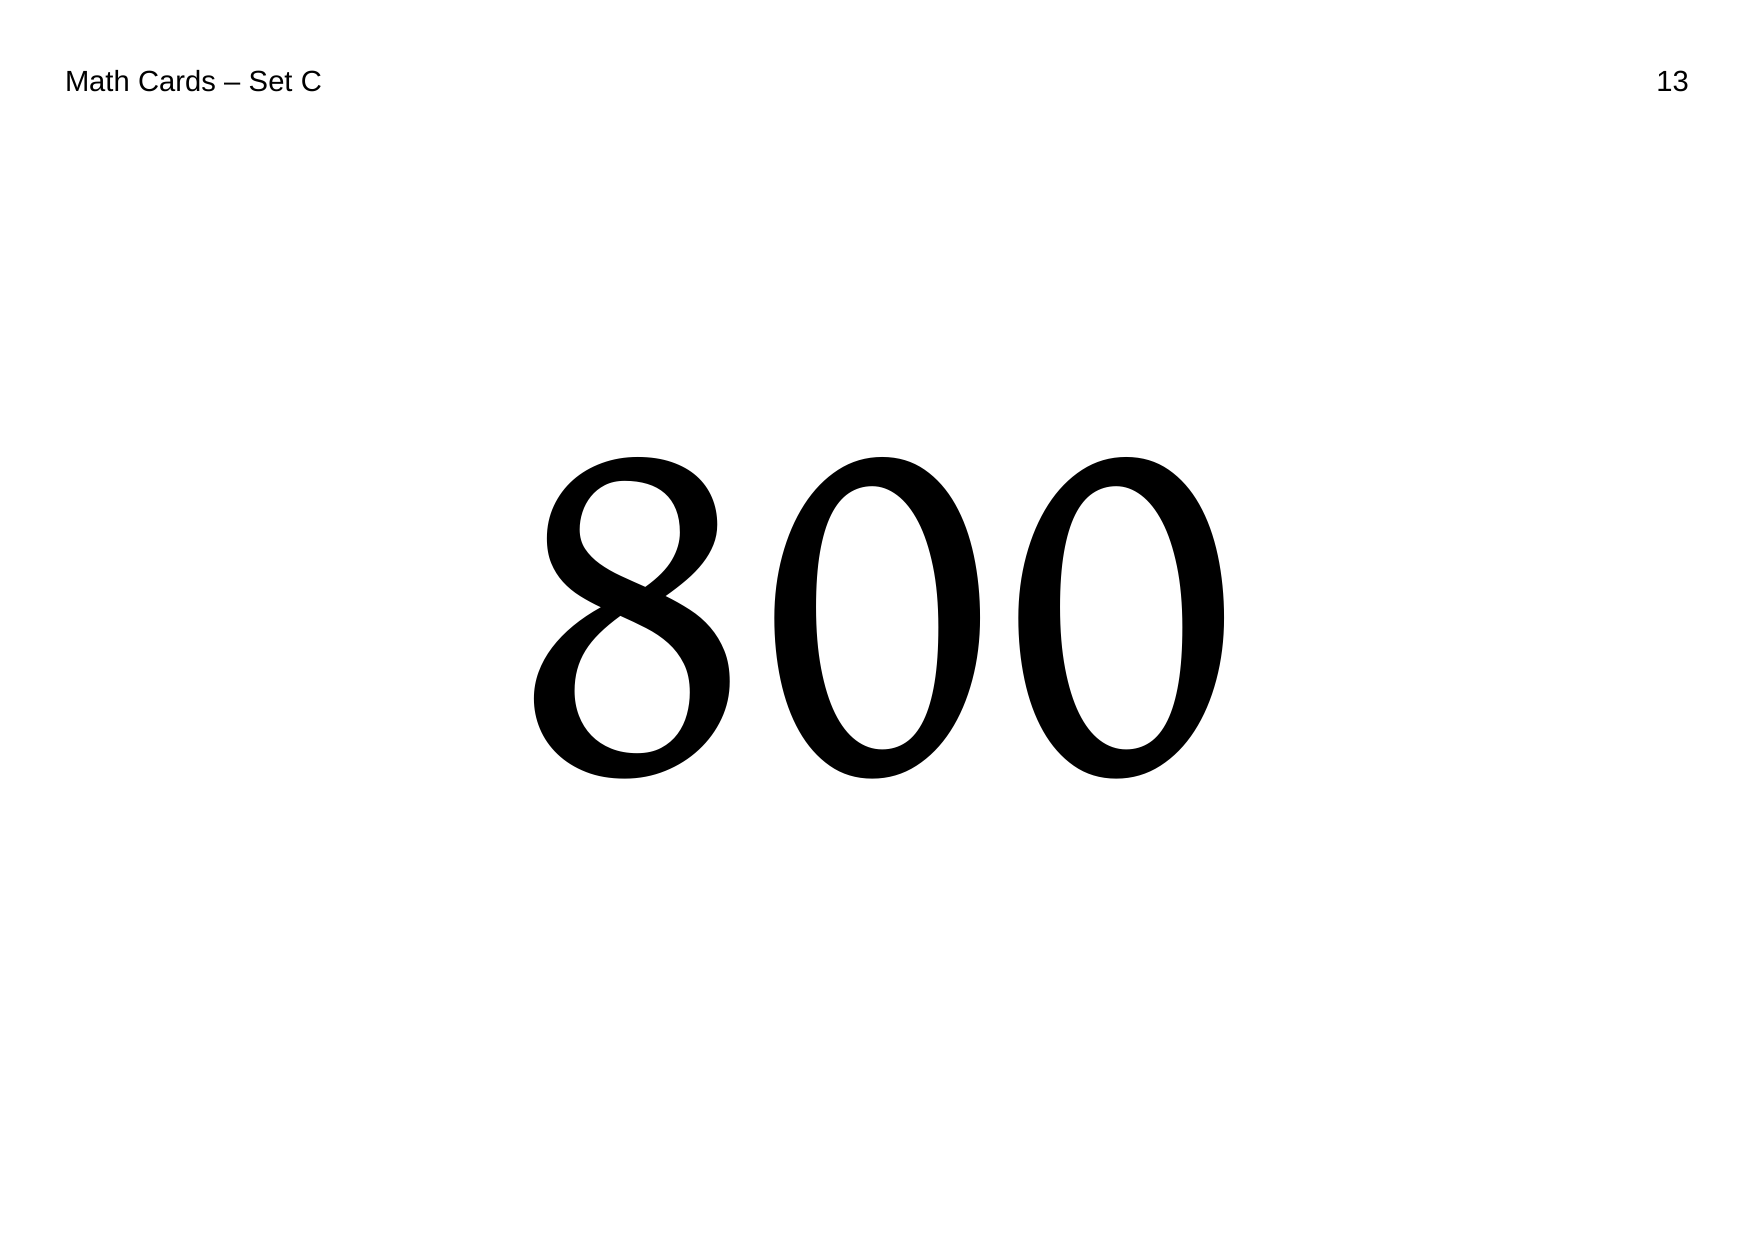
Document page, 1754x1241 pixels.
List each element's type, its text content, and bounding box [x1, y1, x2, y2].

text_box Math Cards – Set C [59, 59, 329, 104]
text_box 13 [1650, 59, 1695, 104]
text_box 800 [504, 318, 1250, 922]
